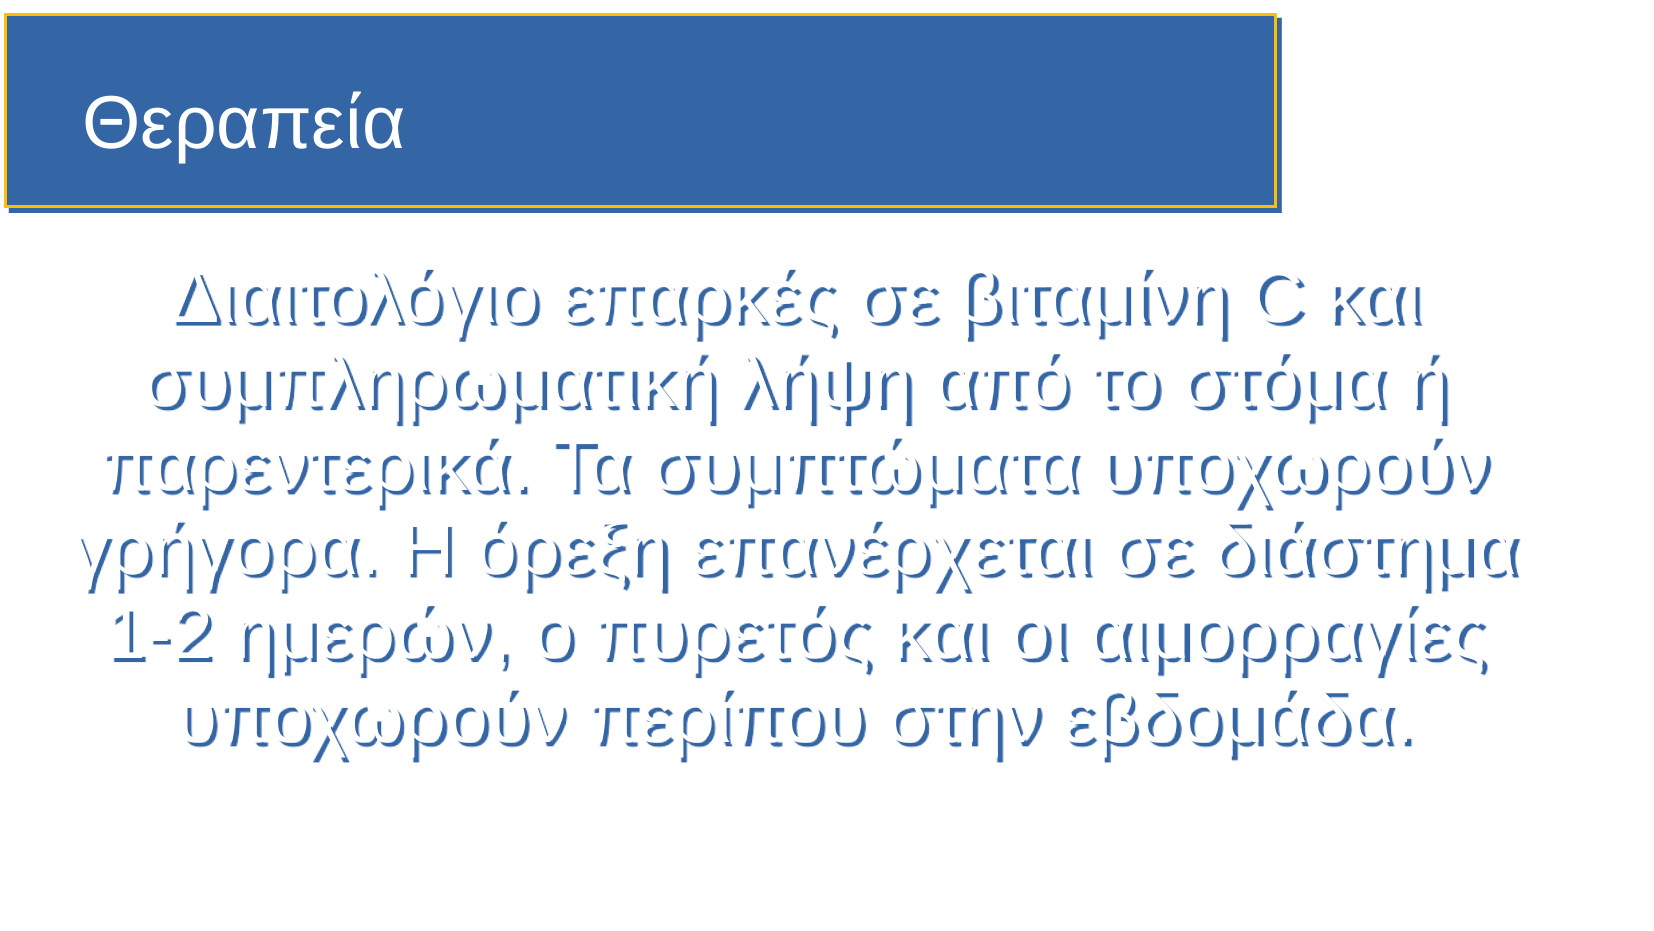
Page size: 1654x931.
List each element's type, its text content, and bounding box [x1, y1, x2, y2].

text_box Διαιτολόγιο επαρκές σε βιταμίνη C και συμπληρωματική λήψη από το στόμα ή παρεντερικά. Τα συμπτώματα υποχωρούν γρήγορα. Η όρεξη επανέρχεται σε διάστημα 1-2 ημερών, ο πυρετός και οι αιμορραγίες υποχωρούν περίπου στην εβδομάδα. [56, 246, 1536, 854]
title Θεραπεία [82, 44, 1235, 192]
